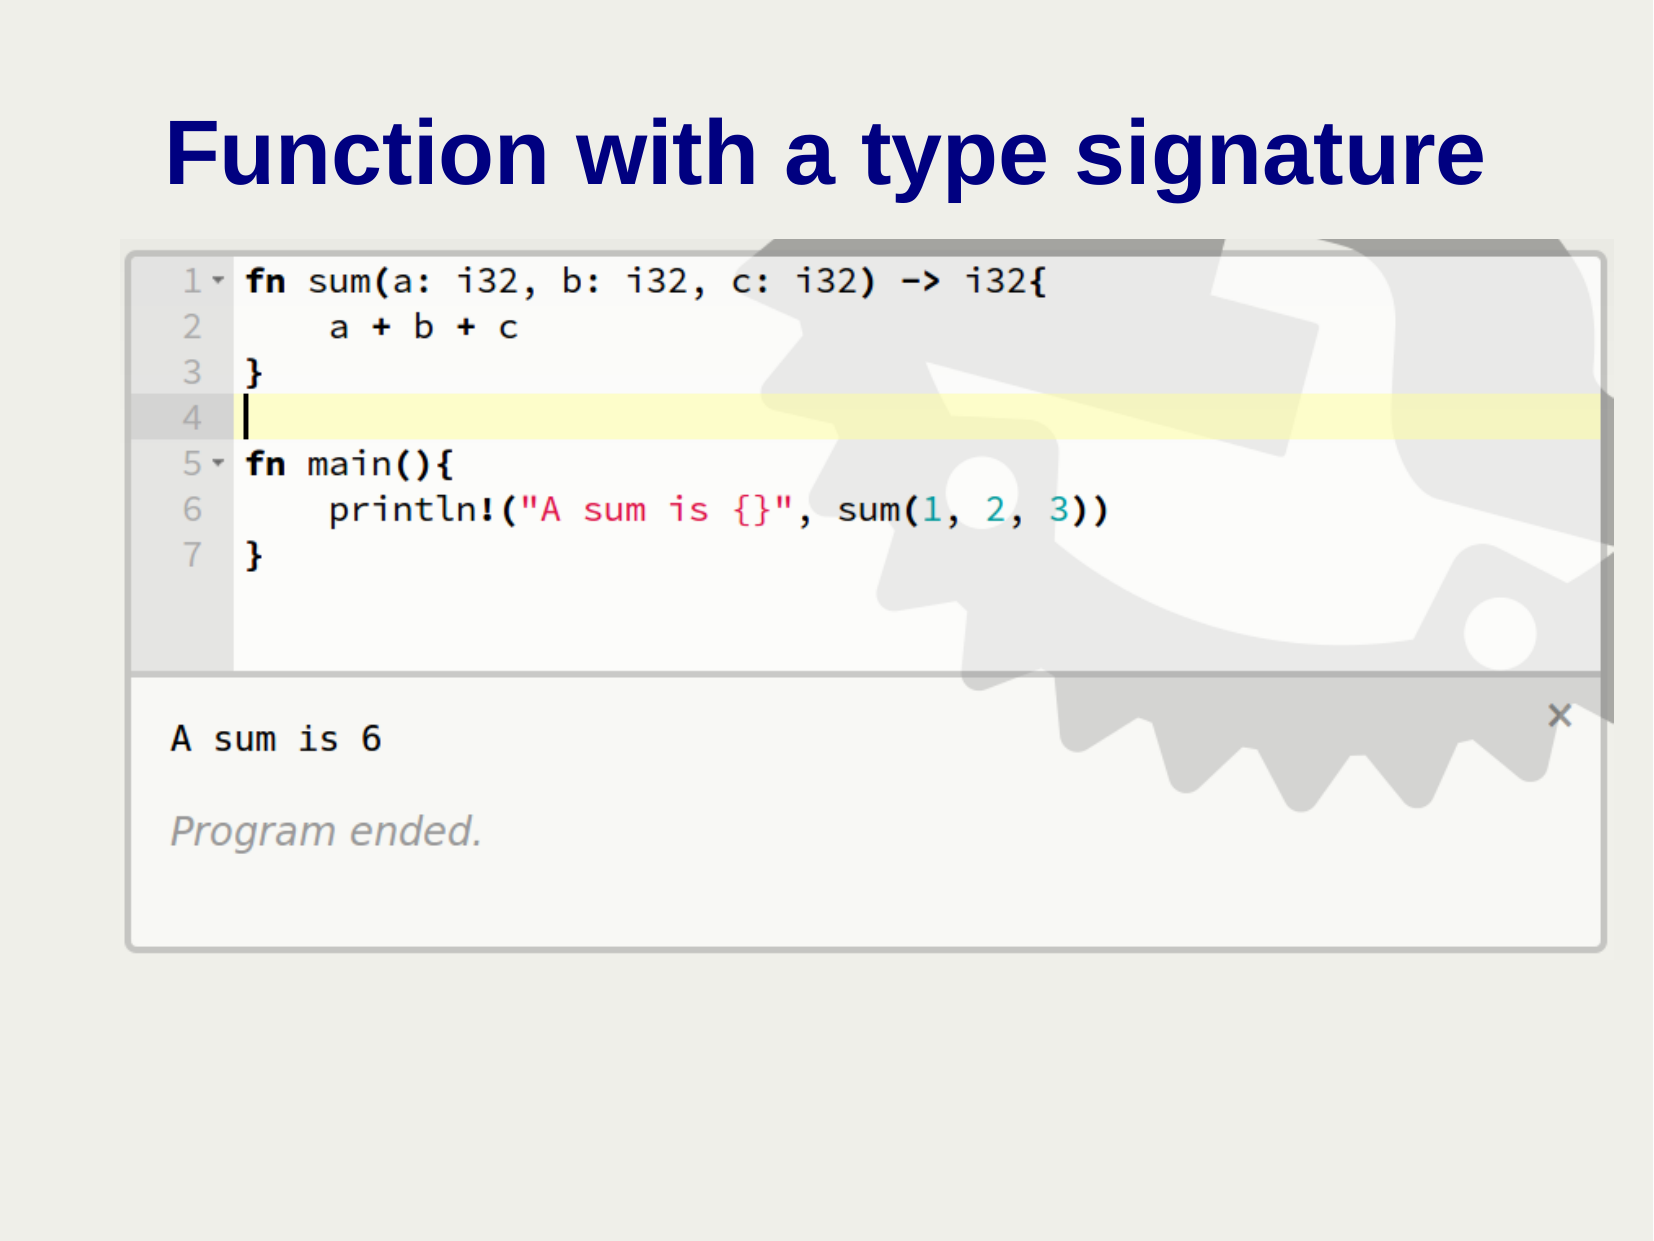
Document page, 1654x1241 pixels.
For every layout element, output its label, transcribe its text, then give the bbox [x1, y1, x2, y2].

picture [0, 0, 1654, 1241]
title Function with a type signature [82, 49, 1571, 257]
